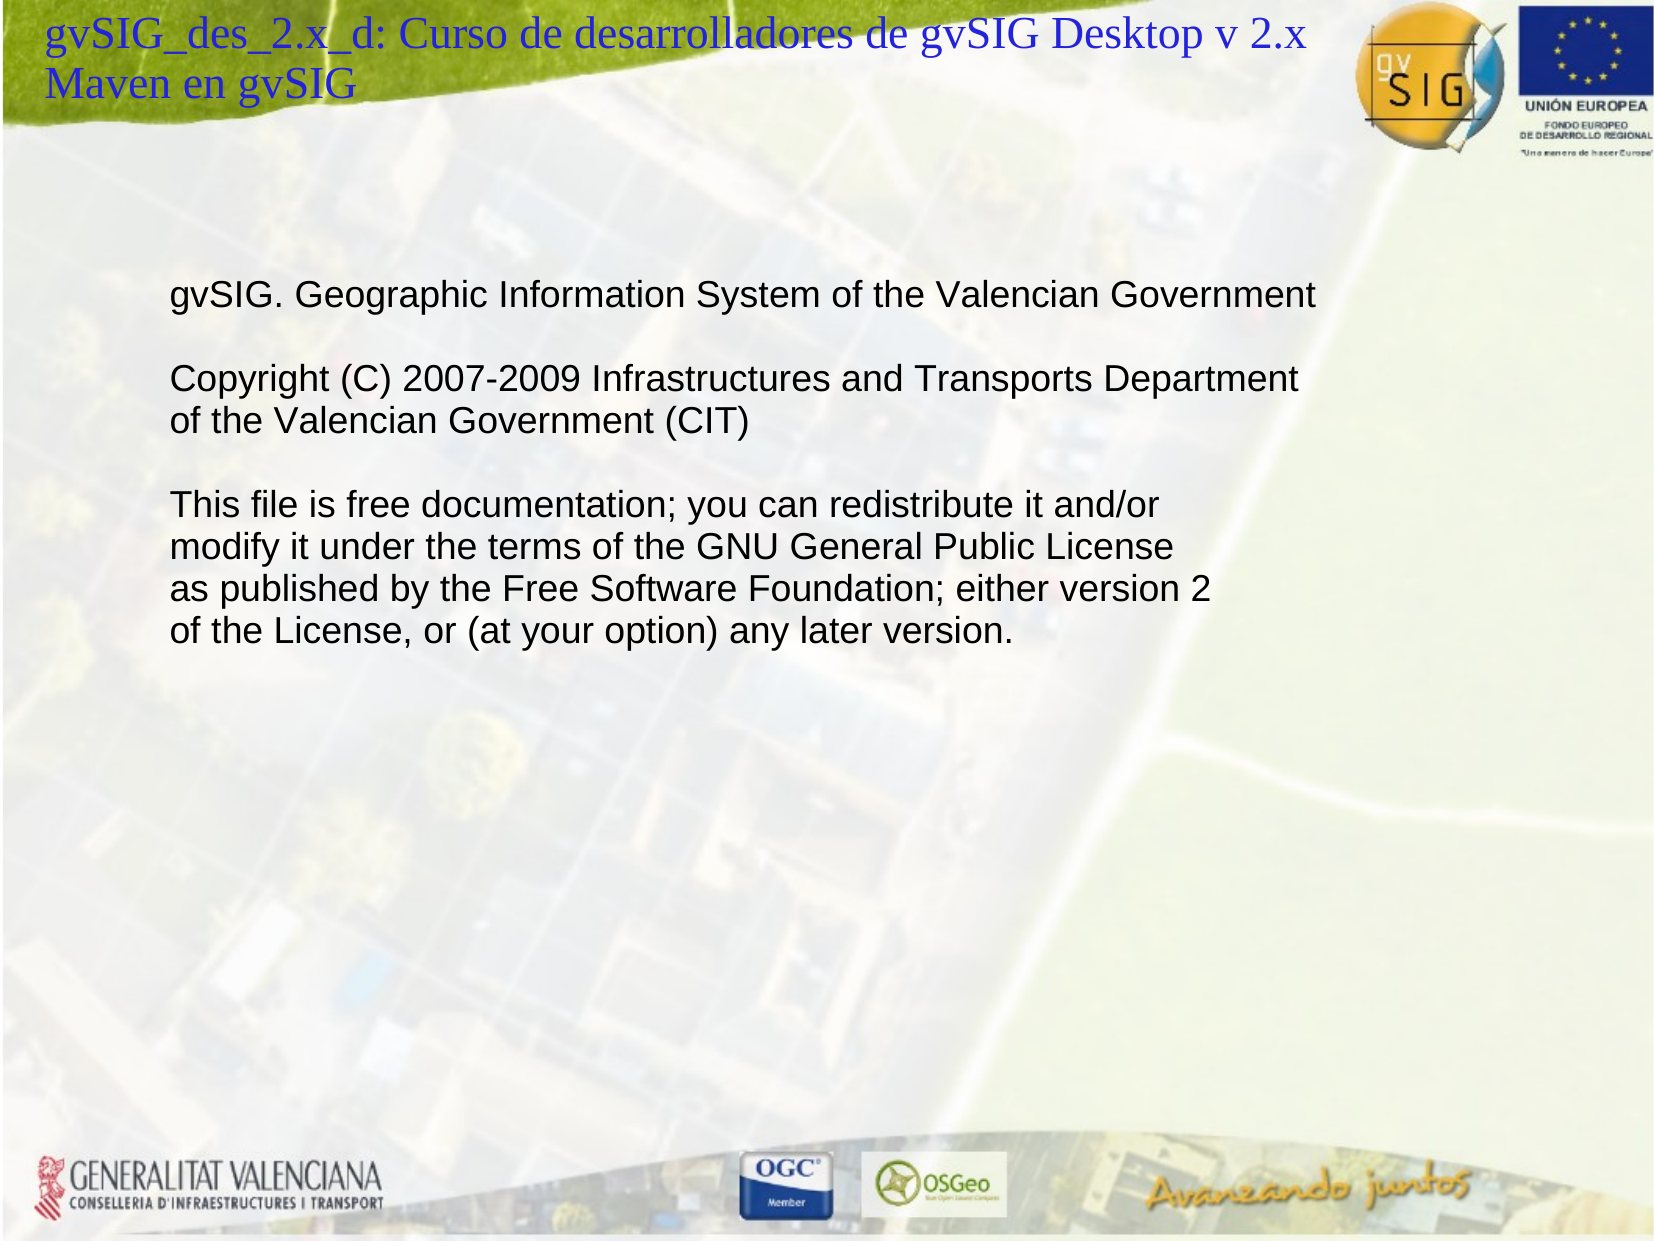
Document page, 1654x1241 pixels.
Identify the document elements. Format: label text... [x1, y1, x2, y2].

picture [2, 0, 1654, 1241]
text_box gvSIG. Geographic Information System of the Valencian Government Copyright (C) 2007-2009 Infrastructures and Transports Department of the Valencian Government (CIT) This file is free documentation; you can redistribute it and/or modify it under the terms of the GNU General Public License as published by the Free Software Foundation; either version 2 of the License, or (at your option) any later version. [154, 265, 1477, 768]
